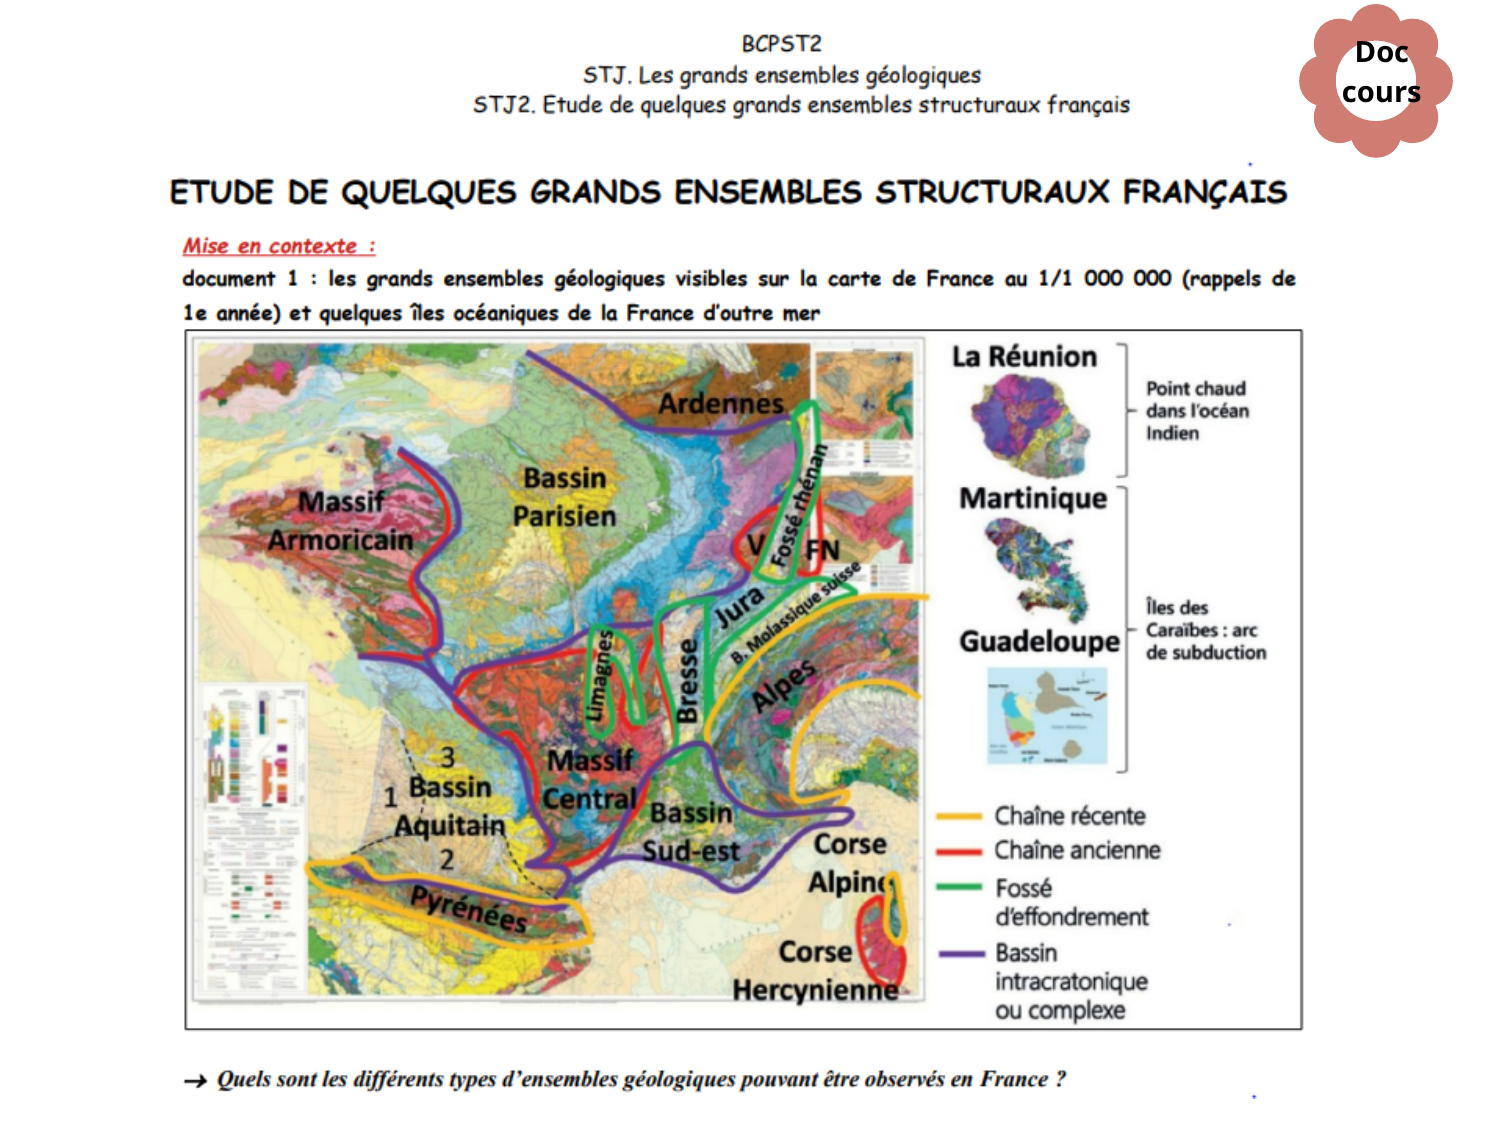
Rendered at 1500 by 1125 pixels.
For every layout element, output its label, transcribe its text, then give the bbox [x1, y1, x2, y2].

text_box Doc cours [1299, 23, 1465, 249]
text_box [1324, 4, 1428, 23]
picture [118, 4, 1335, 1099]
